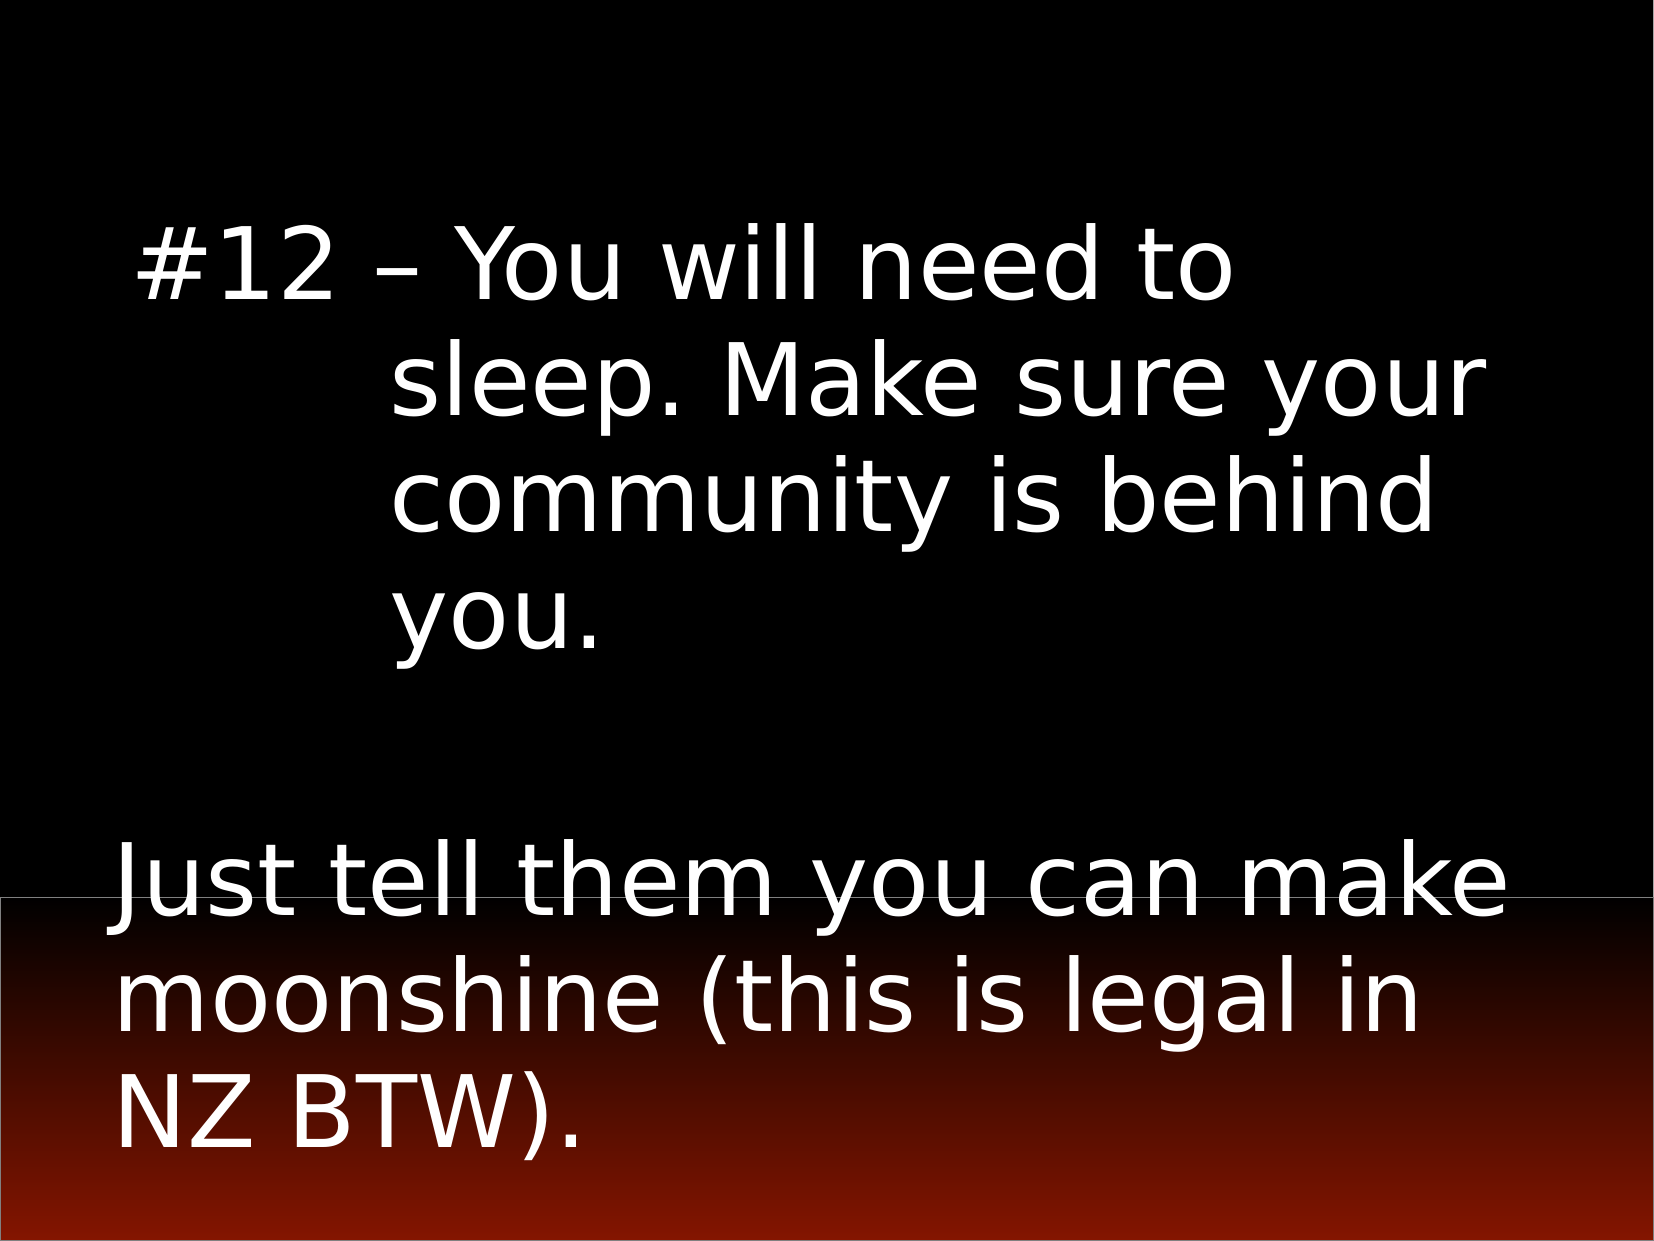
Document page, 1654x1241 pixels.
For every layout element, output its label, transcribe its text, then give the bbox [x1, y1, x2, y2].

text_box #12 – You will need to sleep. Make sure your community is behind you. [70, 199, 1548, 680]
text_box Just tell them you can make moonshine (this is legal in NZ BTW). [59, 814, 1595, 1179]
